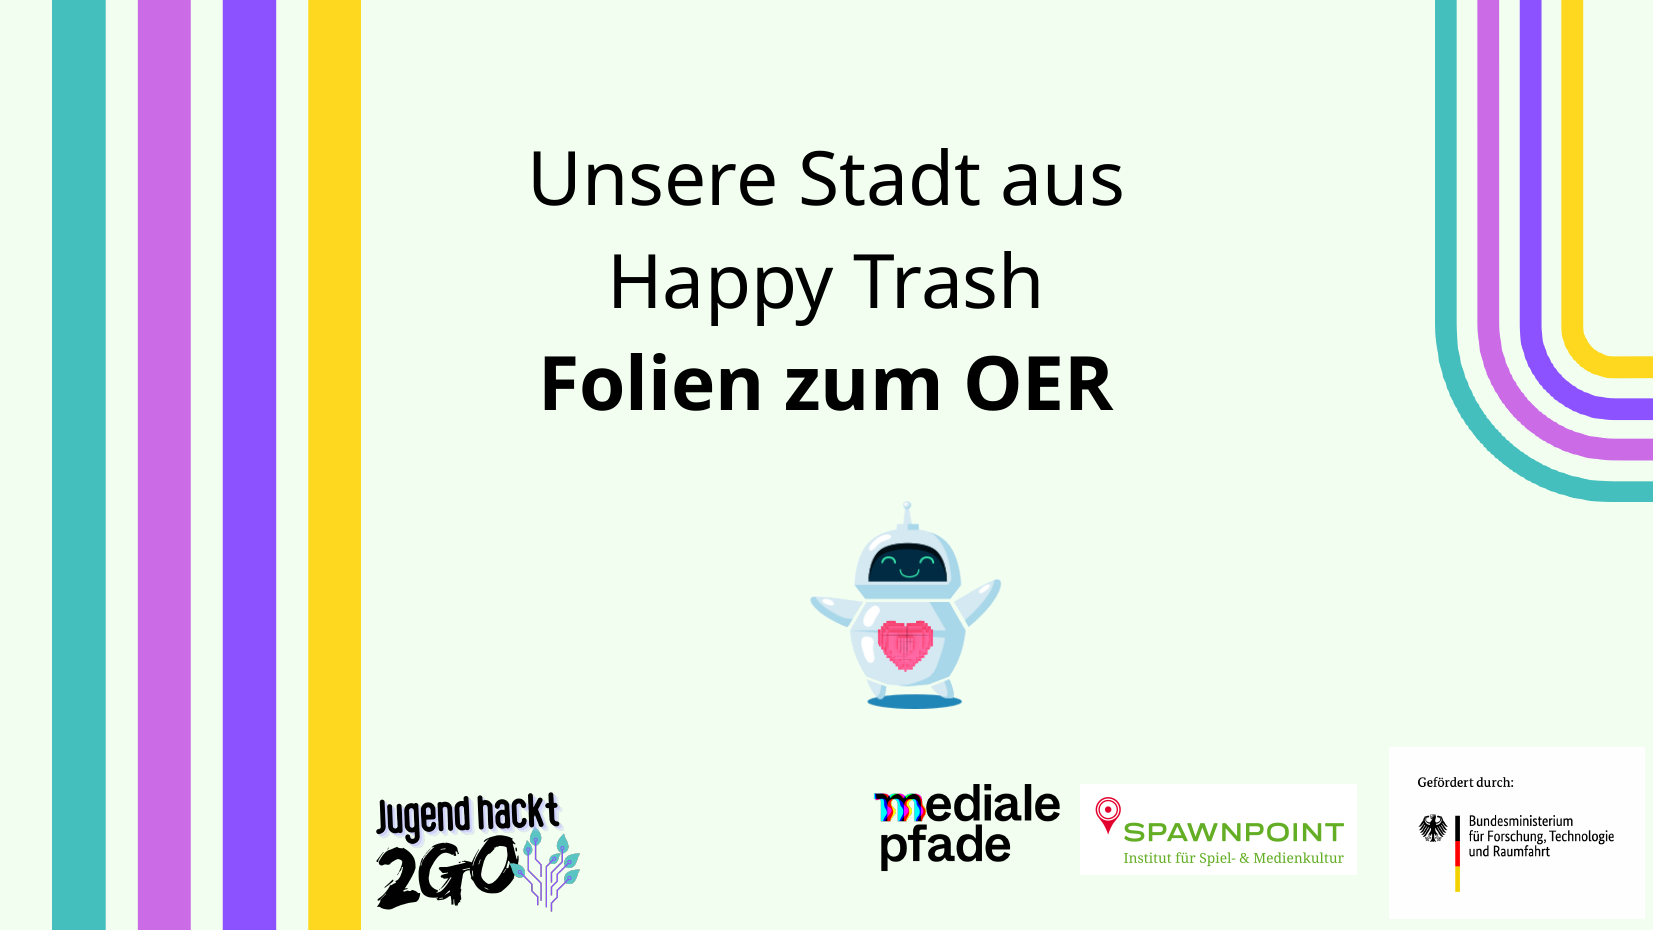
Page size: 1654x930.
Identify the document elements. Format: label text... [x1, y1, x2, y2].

picture [1389, 747, 1645, 919]
picture [1435, 0, 1653, 502]
picture [807, 501, 1004, 709]
text_box Unsere Stadt aus Happy Trash Folien zum OER [412, 118, 1241, 440]
picture [52, 0, 630, 930]
picture [831, 767, 1357, 887]
